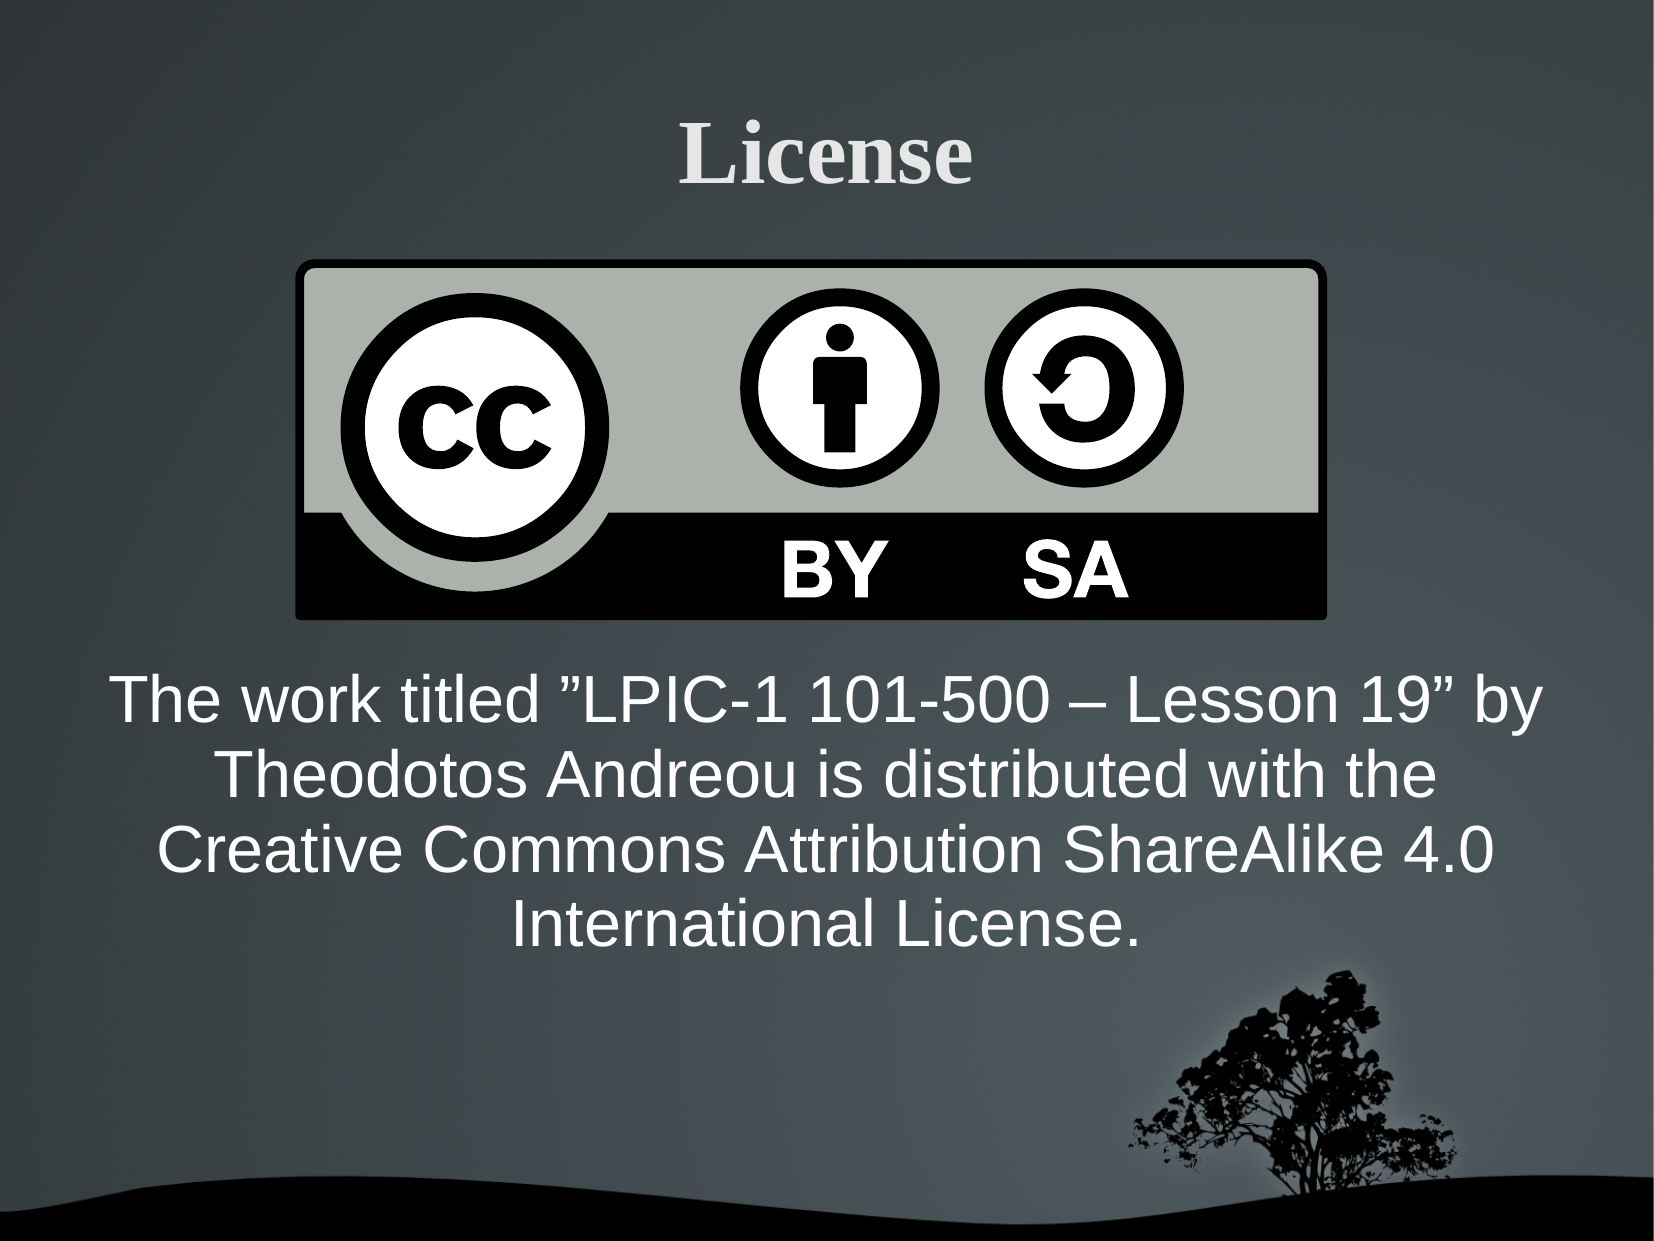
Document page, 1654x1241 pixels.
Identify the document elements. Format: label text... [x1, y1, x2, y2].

subtitle The work titled ”LPIC-1 101-500 – Lesson 19” by Theodotos Andreou is distributed with the Creative Commons Attribution ShareAlike 4.0 International License. [82, 290, 1571, 1109]
picture [0, 0, 1654, 1241]
title License [82, 49, 1571, 257]
